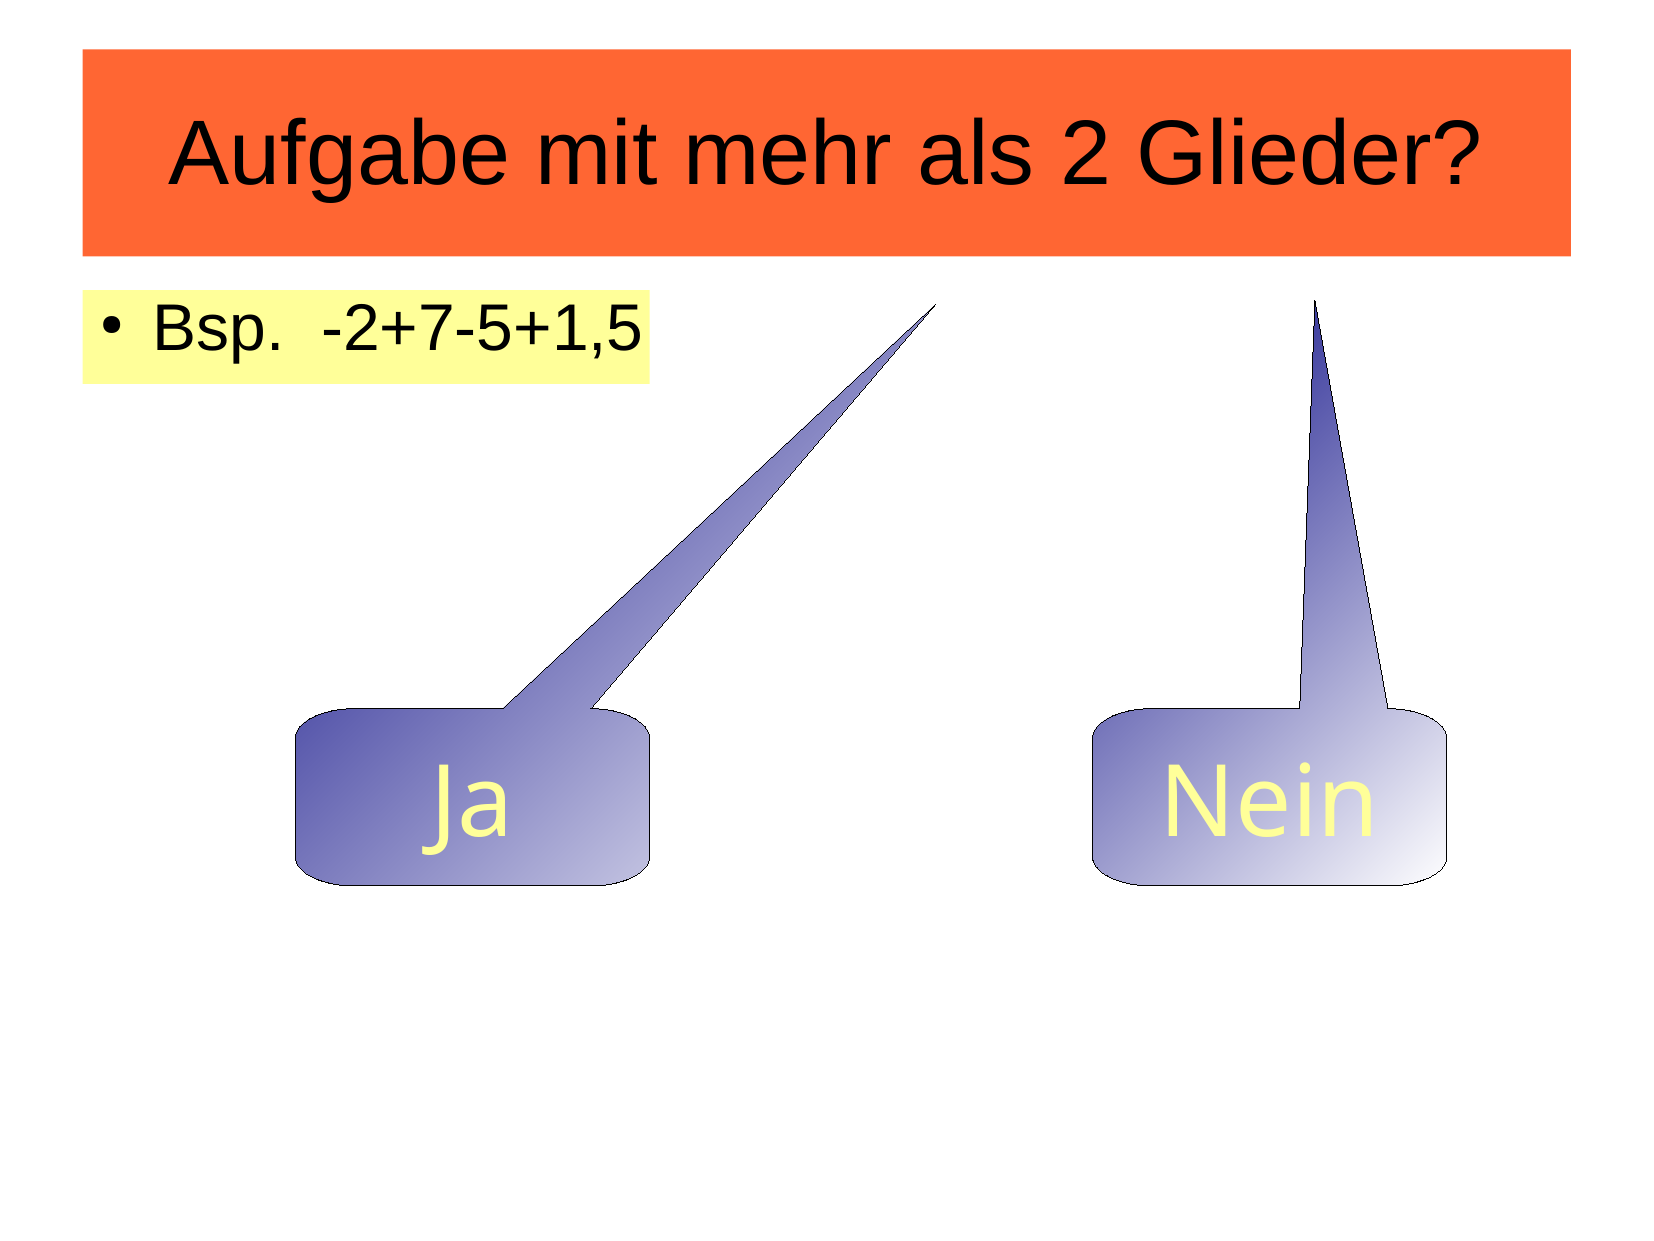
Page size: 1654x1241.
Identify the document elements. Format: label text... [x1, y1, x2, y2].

list Bsp. -2+7-5+1,5 [82, 290, 650, 384]
text_box Nein [1092, 300, 1447, 886]
text_box Ja [295, 304, 936, 886]
title Aufgabe mit mehr als 2 Glieder? [82, 49, 1571, 257]
